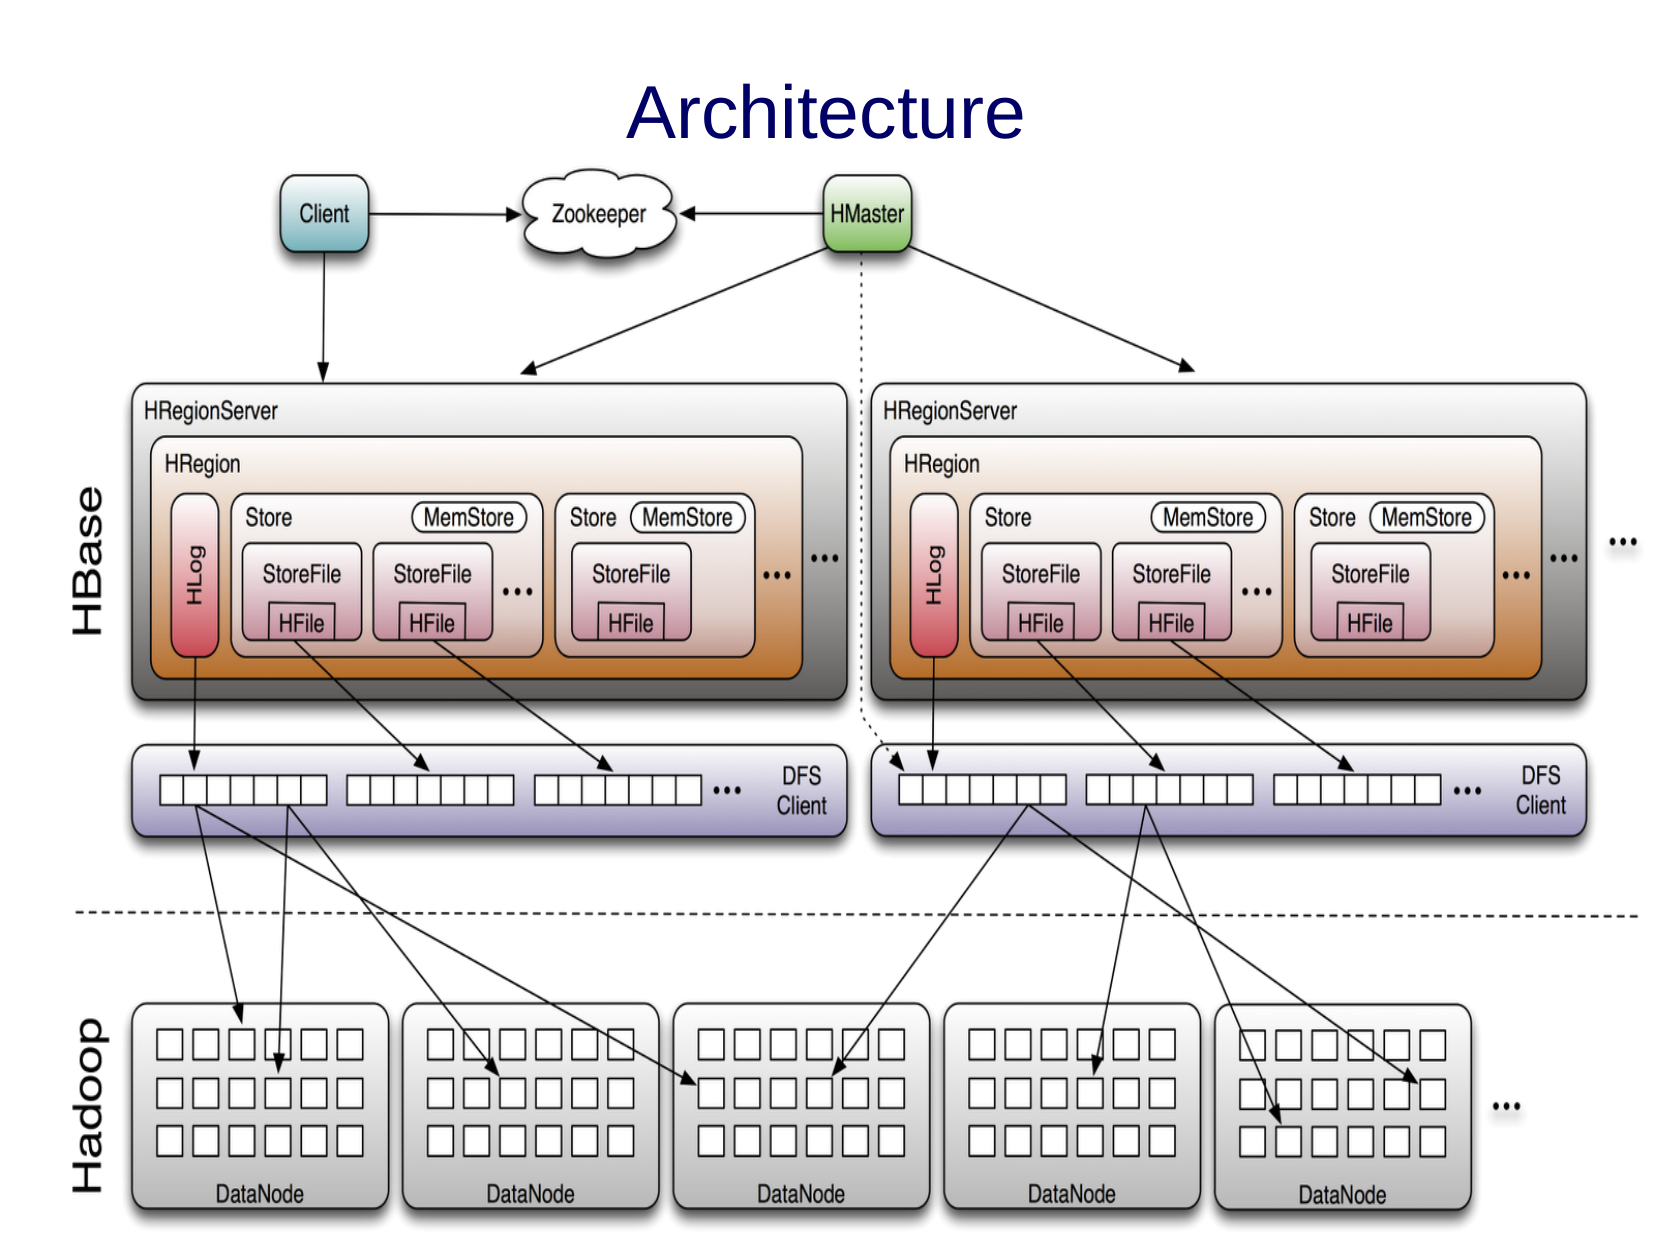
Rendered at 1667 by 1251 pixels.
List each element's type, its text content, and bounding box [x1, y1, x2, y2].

title Architecture [123, 34, 1530, 151]
picture [0, 151, 1654, 1241]
